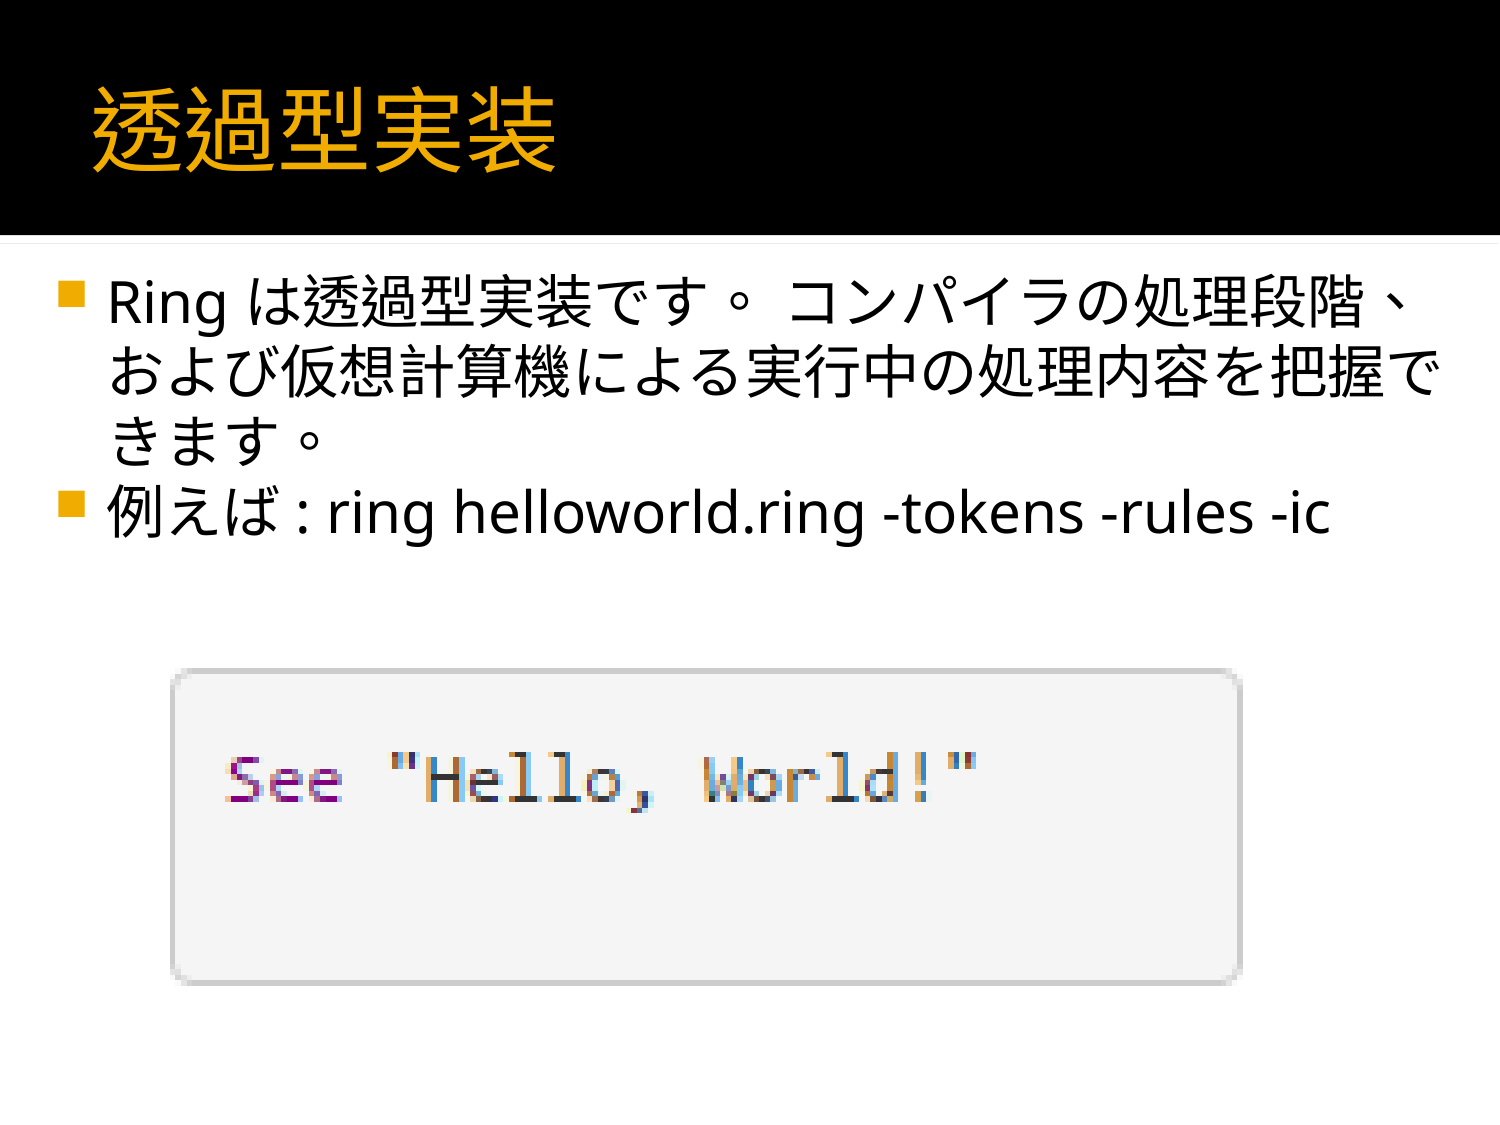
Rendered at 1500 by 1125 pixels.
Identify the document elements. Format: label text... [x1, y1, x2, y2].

list Ring は透過型実装です。 コンパイラの処理段階、および仮想計算機による実行中の処理内容を把握できます。 例えば : ring helloworld.ring -tokens -rules -ic [24, 249, 1463, 1050]
picture [137, 624, 1288, 1020]
title 透過型実装 [75, 25, 1425, 231]
